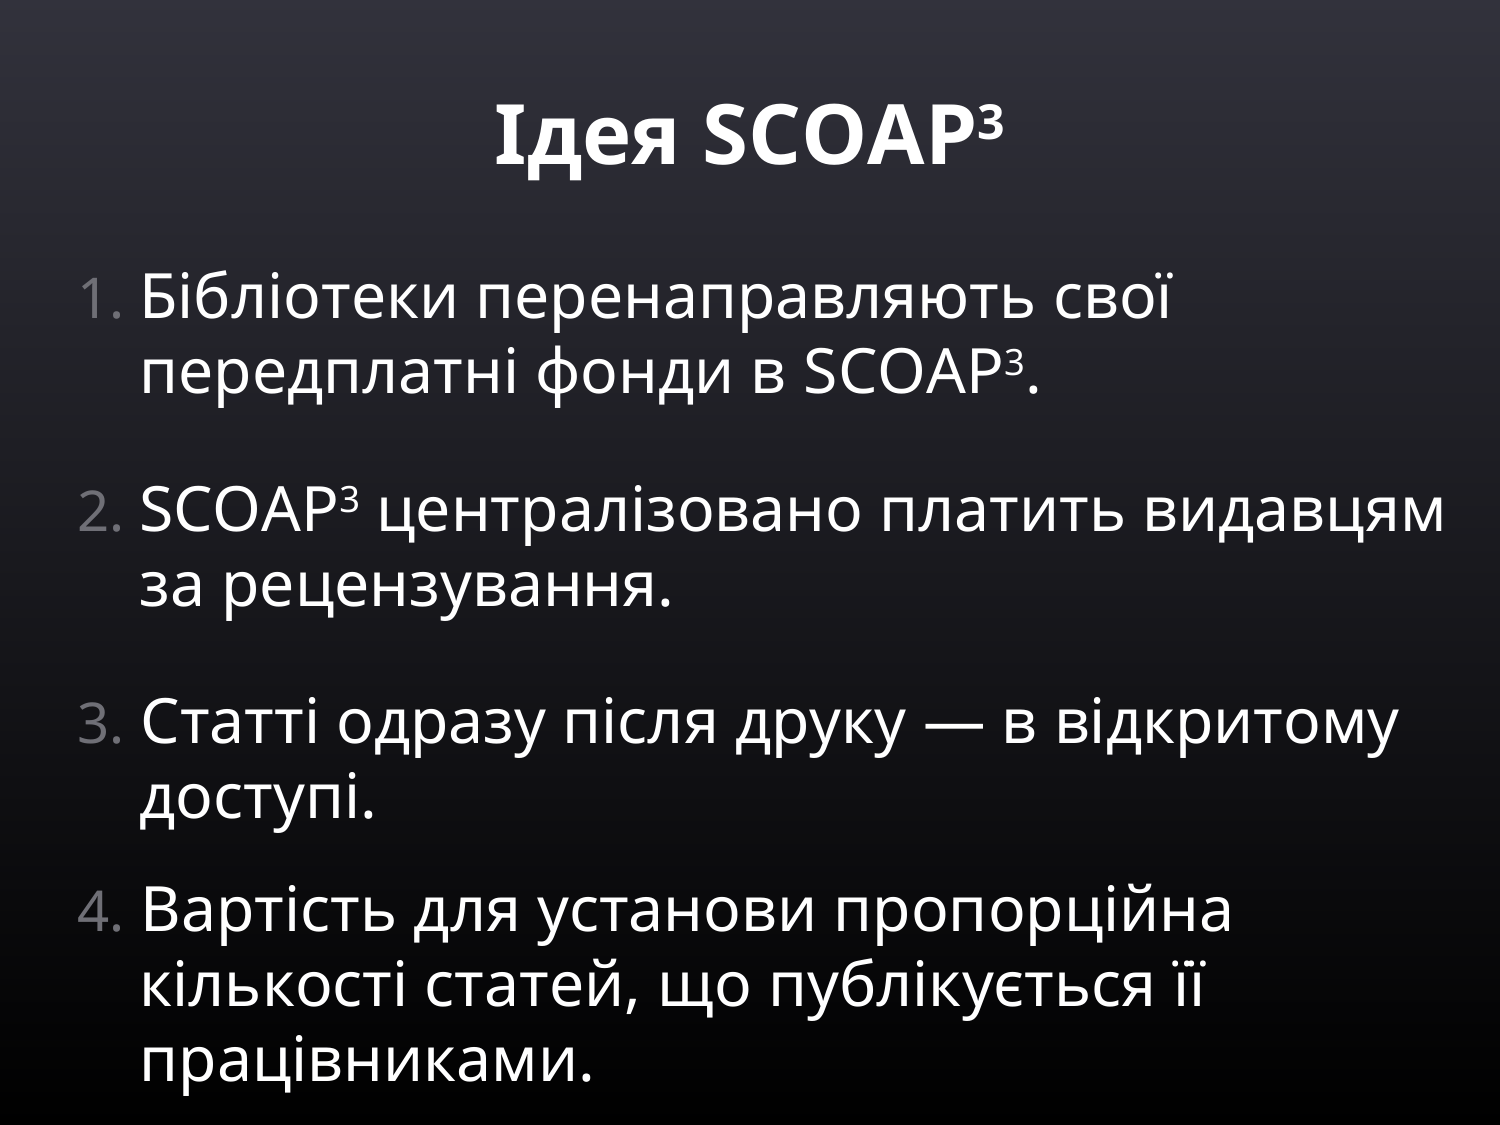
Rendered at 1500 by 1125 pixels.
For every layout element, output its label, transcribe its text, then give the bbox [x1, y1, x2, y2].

text_box 3. Статті одразу після друку — в відкритому доступі. [62, 675, 1475, 838]
text_box 2. SCOAP3 централізовано платить видавцям за рецензування. [62, 462, 1475, 625]
text_box 4. Вартість для установи пропорційна кількості статей, що публікується її працівниками. [62, 887, 1475, 1075]
text_box 1. Бібліотеки перенаправляють свої передплатні фонди в SCOAP3. [62, 249, 1475, 413]
title Ідея SCOAP3 [24, 37, 1476, 225]
